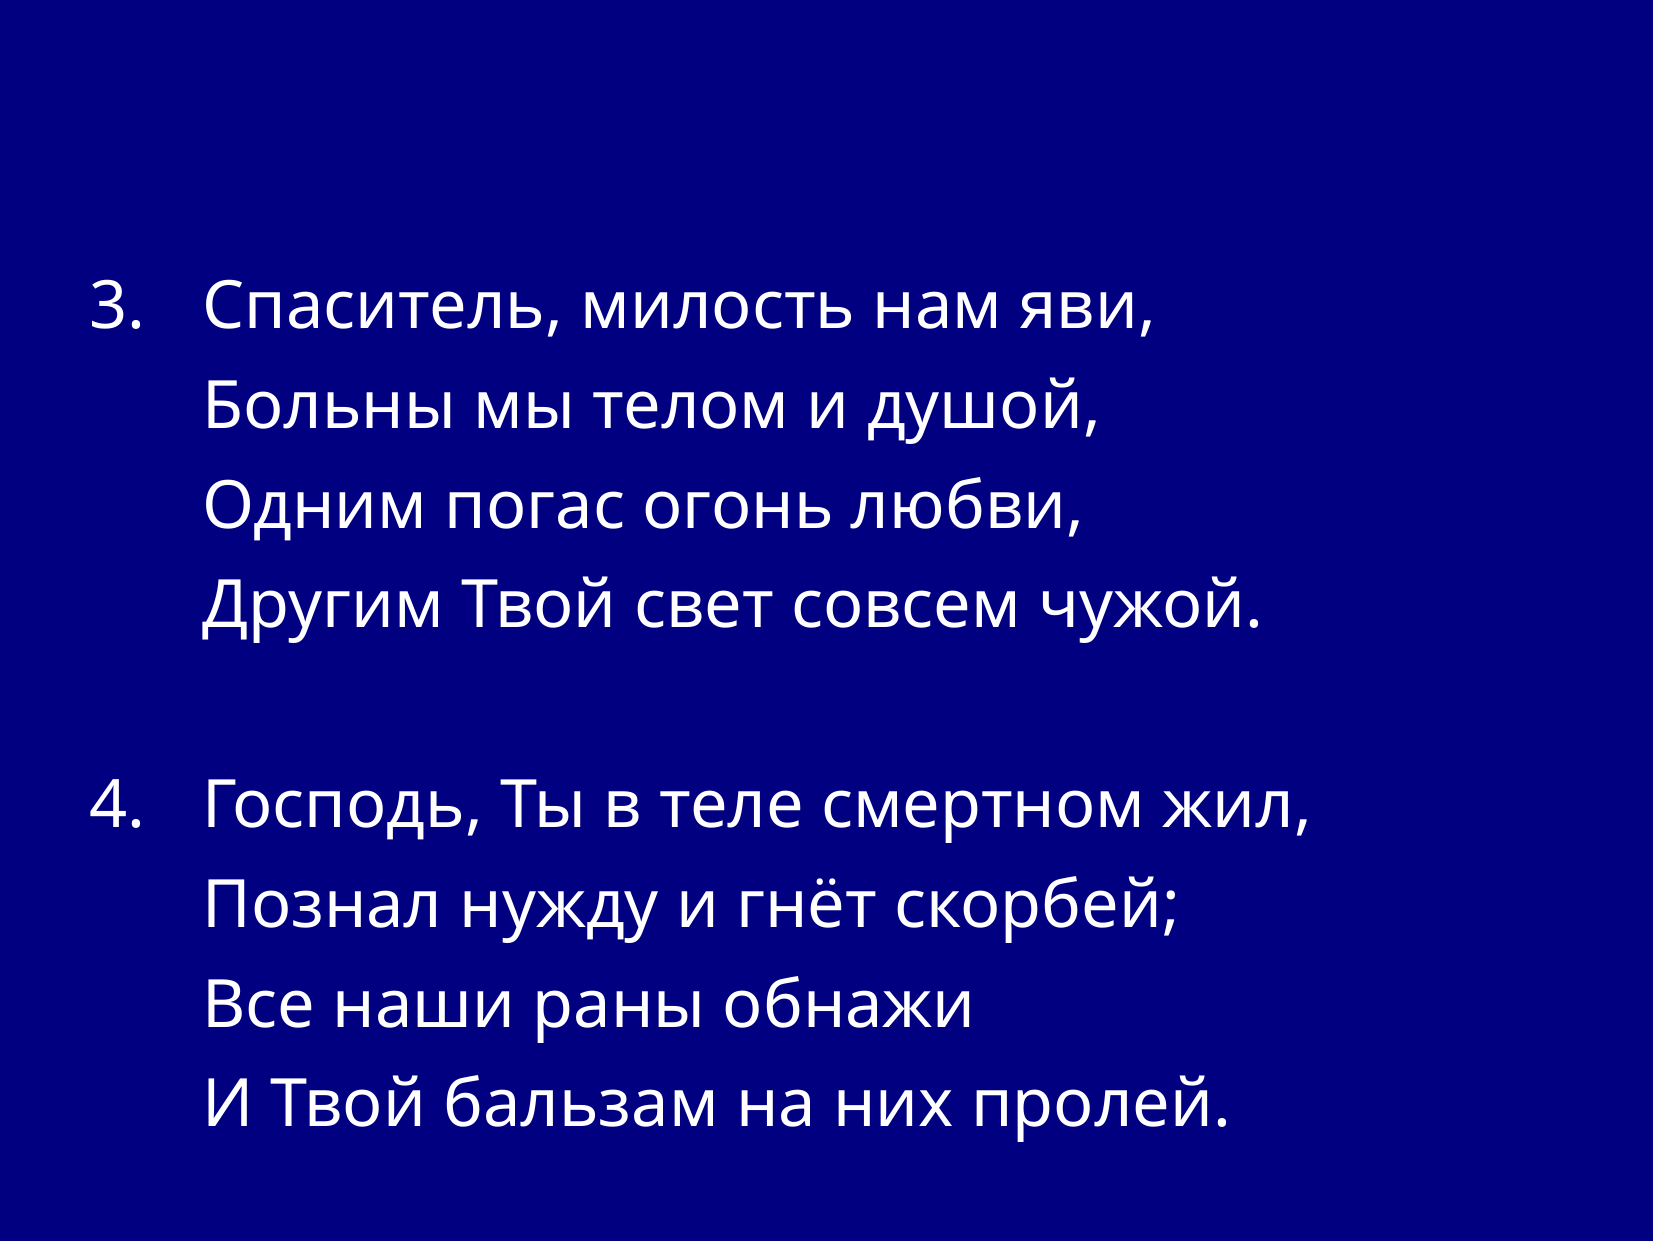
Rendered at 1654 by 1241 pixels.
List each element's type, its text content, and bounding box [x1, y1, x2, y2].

text_box 3. Спаситель, милость нам яви, Больны мы телом и душой, Одним погас огонь любви, Другим Твой свет совсем чужой. 4. Господь, Ты в теле смертном жил, Познал нужду и гнёт скорбей; Все наши раны обнажи И Твой бальзам на них пролей. [75, 150, 1576, 1163]
